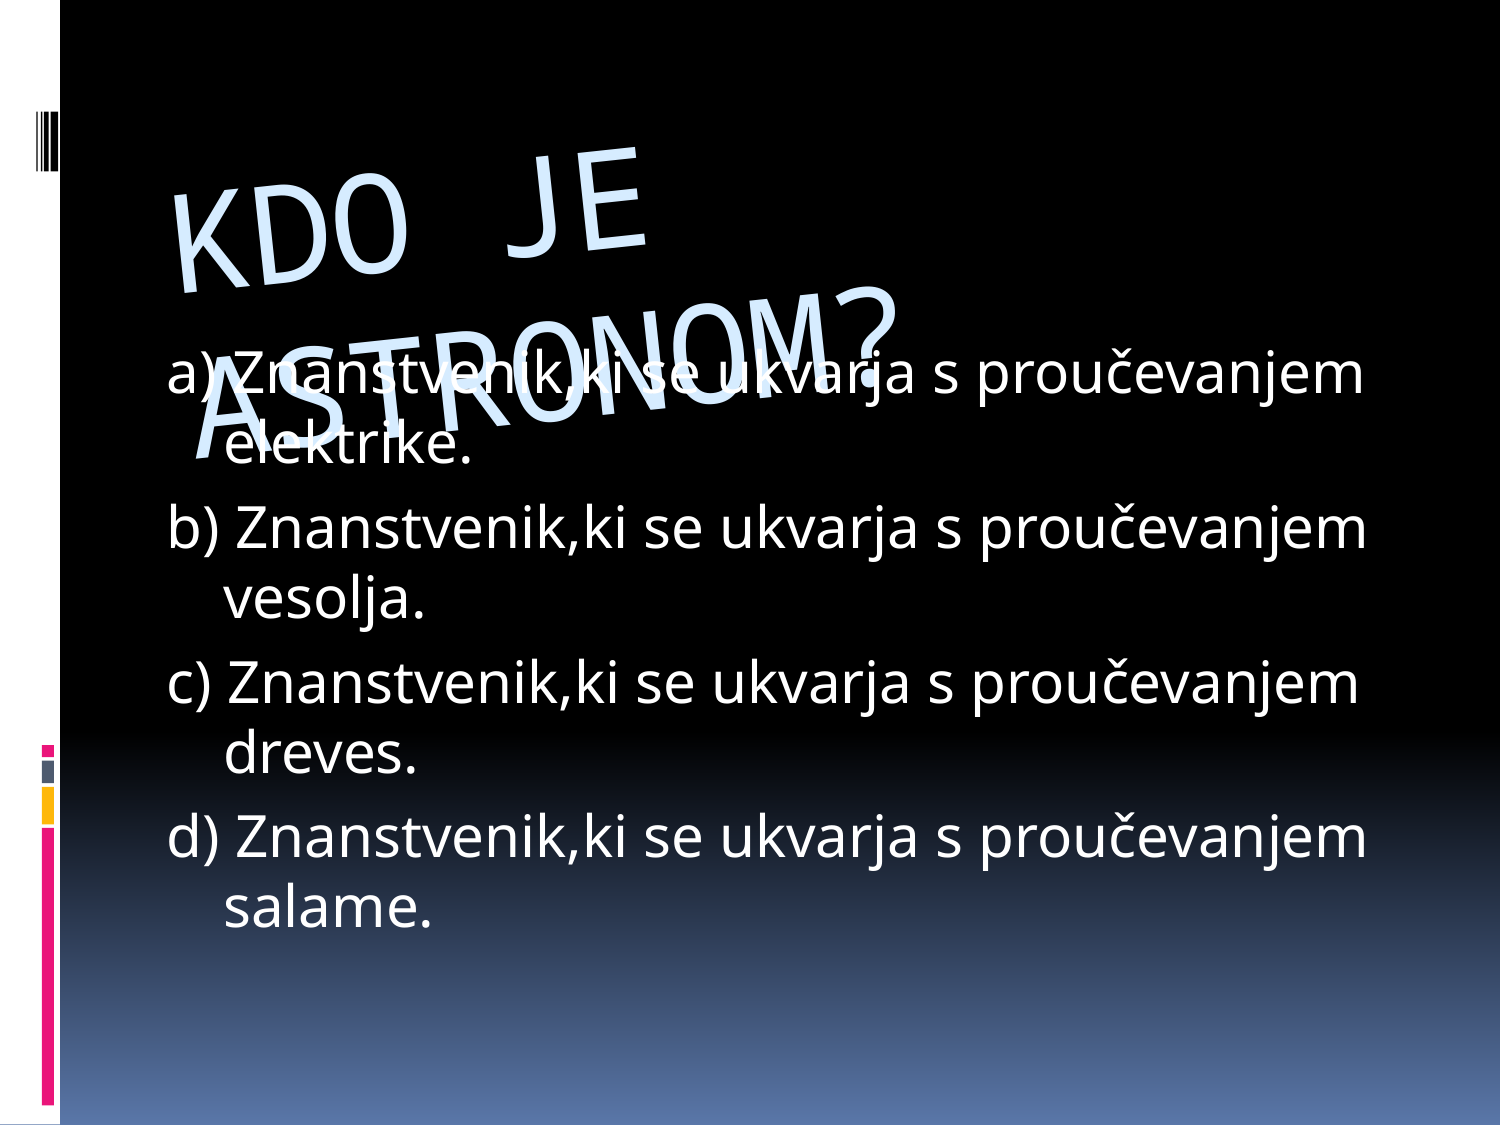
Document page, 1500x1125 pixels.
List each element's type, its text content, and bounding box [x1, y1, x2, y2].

title KDO JE ASTRONOM? [145, 16, 1430, 302]
list a) Znanstvenik,ki se ukvarja s proučevanjem elektrike. b) Znanstvenik,ki se ukvarja s proučevanjem vesolja. c) Znanstvenik,ki se ukvarja s proučevanjem dreves. d) Znanstvenik,ki se ukvarja s proučevanjem salame. [140, 328, 1416, 1079]
